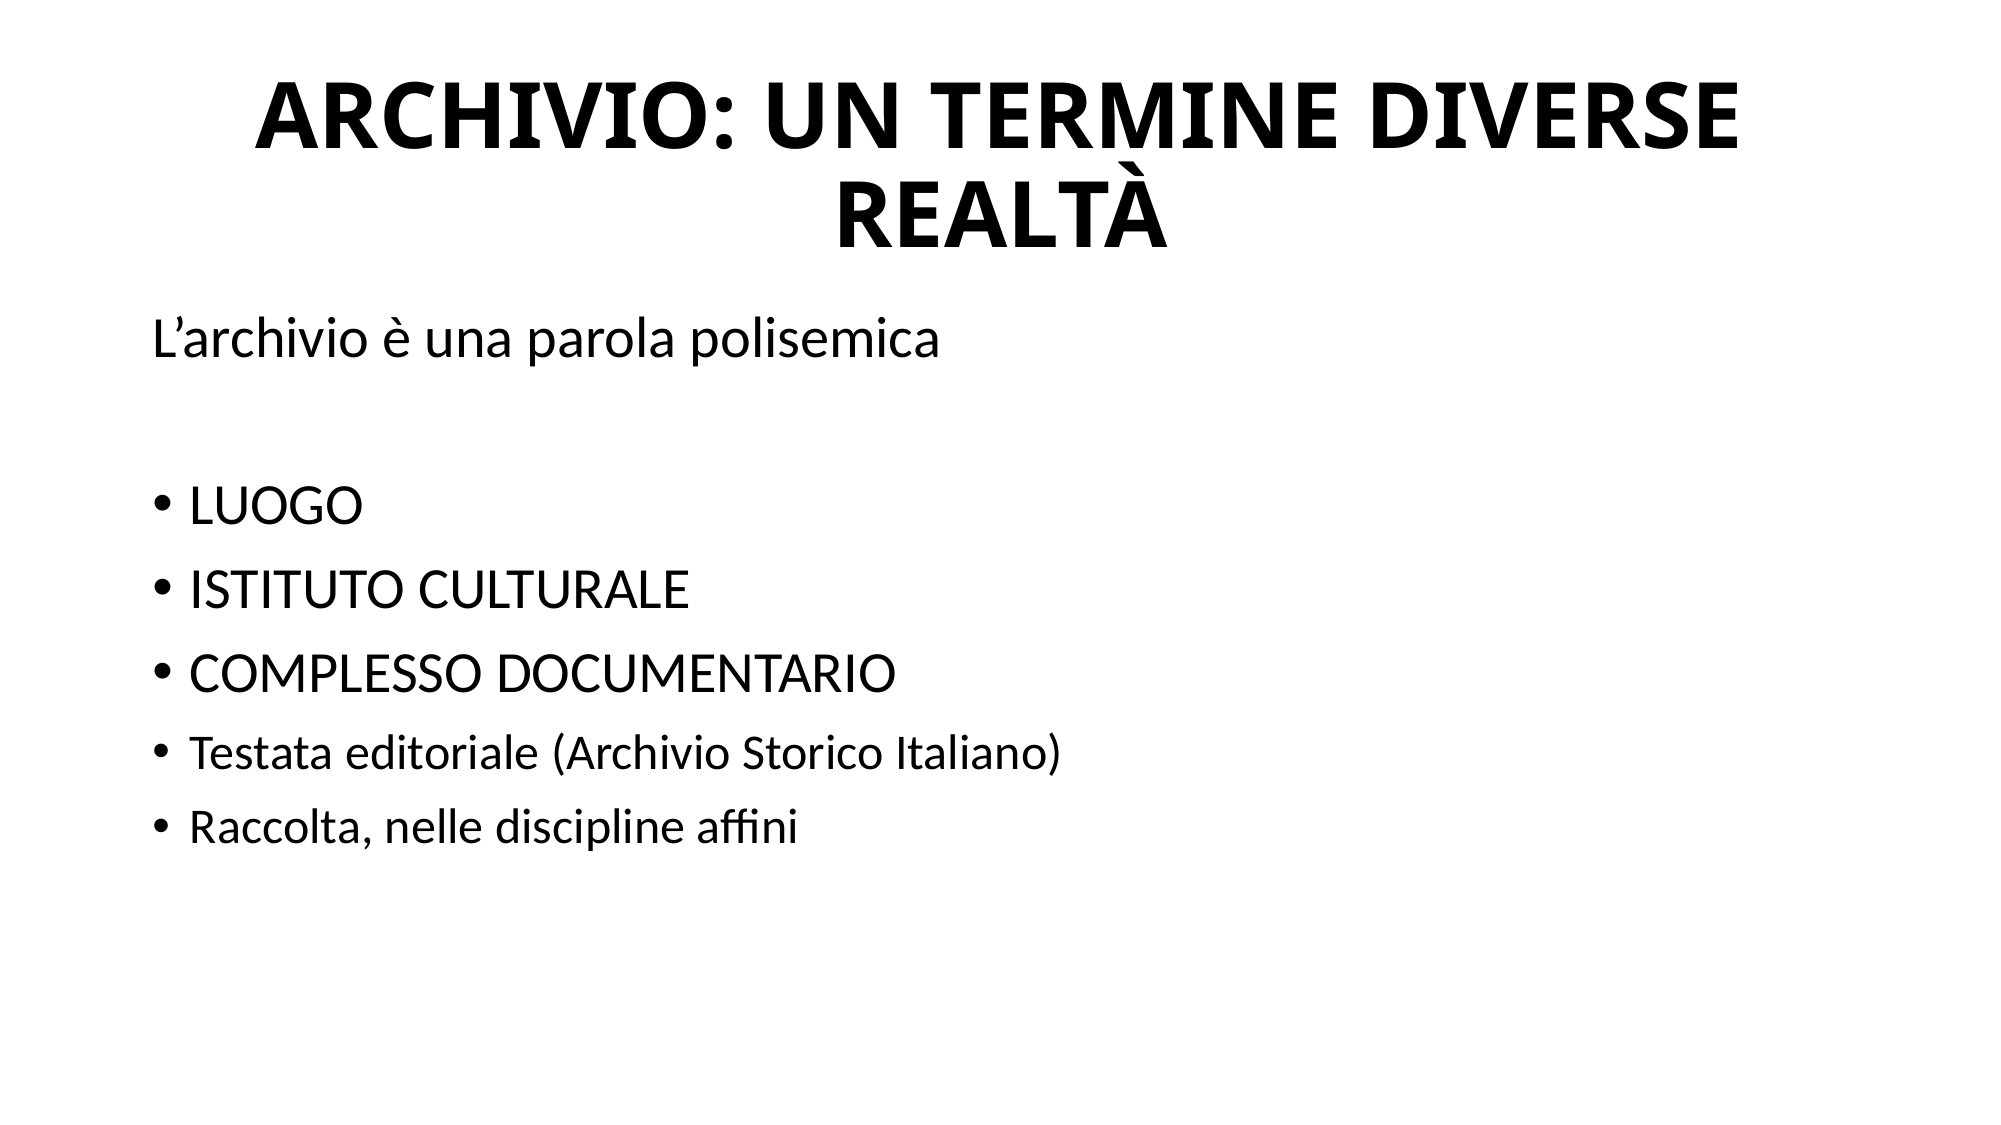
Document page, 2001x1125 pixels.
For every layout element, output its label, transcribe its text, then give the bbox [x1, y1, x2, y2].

title ARCHIVIO: UN TERMINE DIVERSE REALTÀ [137, 59, 1863, 278]
list L’archivio è una parola polisemica LUOGO ISTITUTO CULTURALE COMPLESSO DOCUMENTARIO Testata editoriale (Archivio Storico Italiano) Raccolta, nelle discipline affini [137, 299, 1863, 1014]
